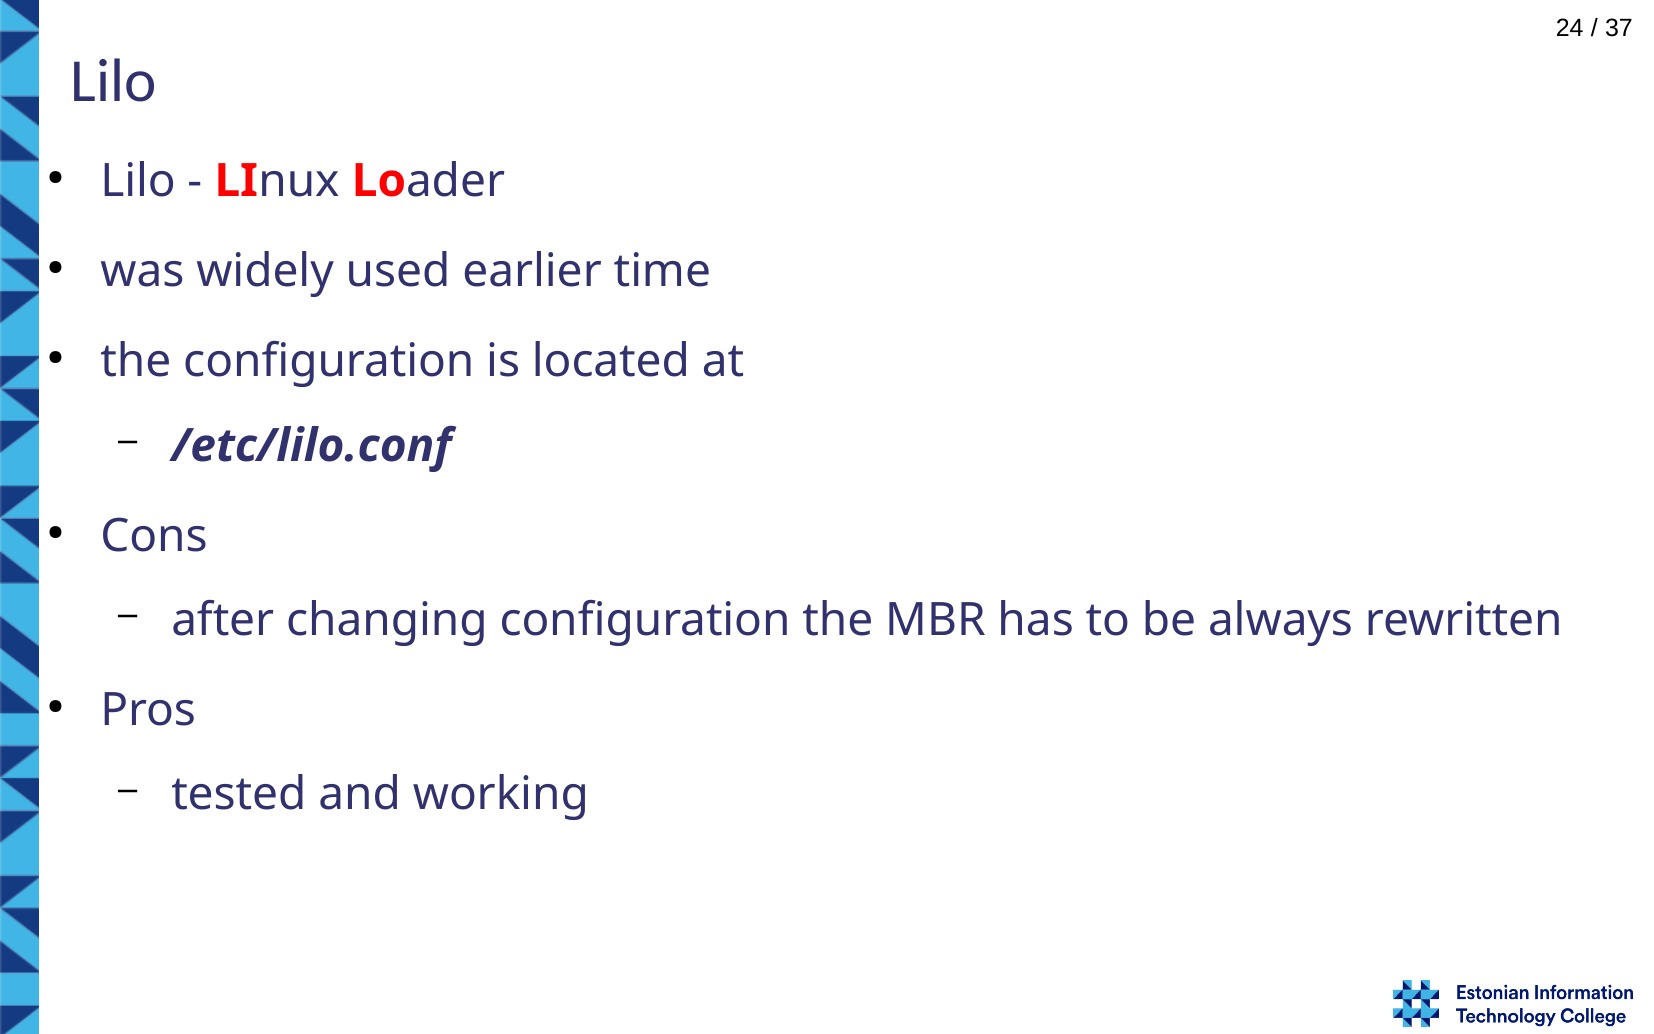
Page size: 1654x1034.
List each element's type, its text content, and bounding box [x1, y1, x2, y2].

title Lilo [70, 41, 1630, 130]
picture [1393, 980, 1633, 1027]
list Lilo - LInux Loader was widely used earlier time the configuration is located at /etc/lilo.conf Cons after changing configuration the MBR has to be always rewritten Pros tested and working [29, 147, 1597, 1012]
